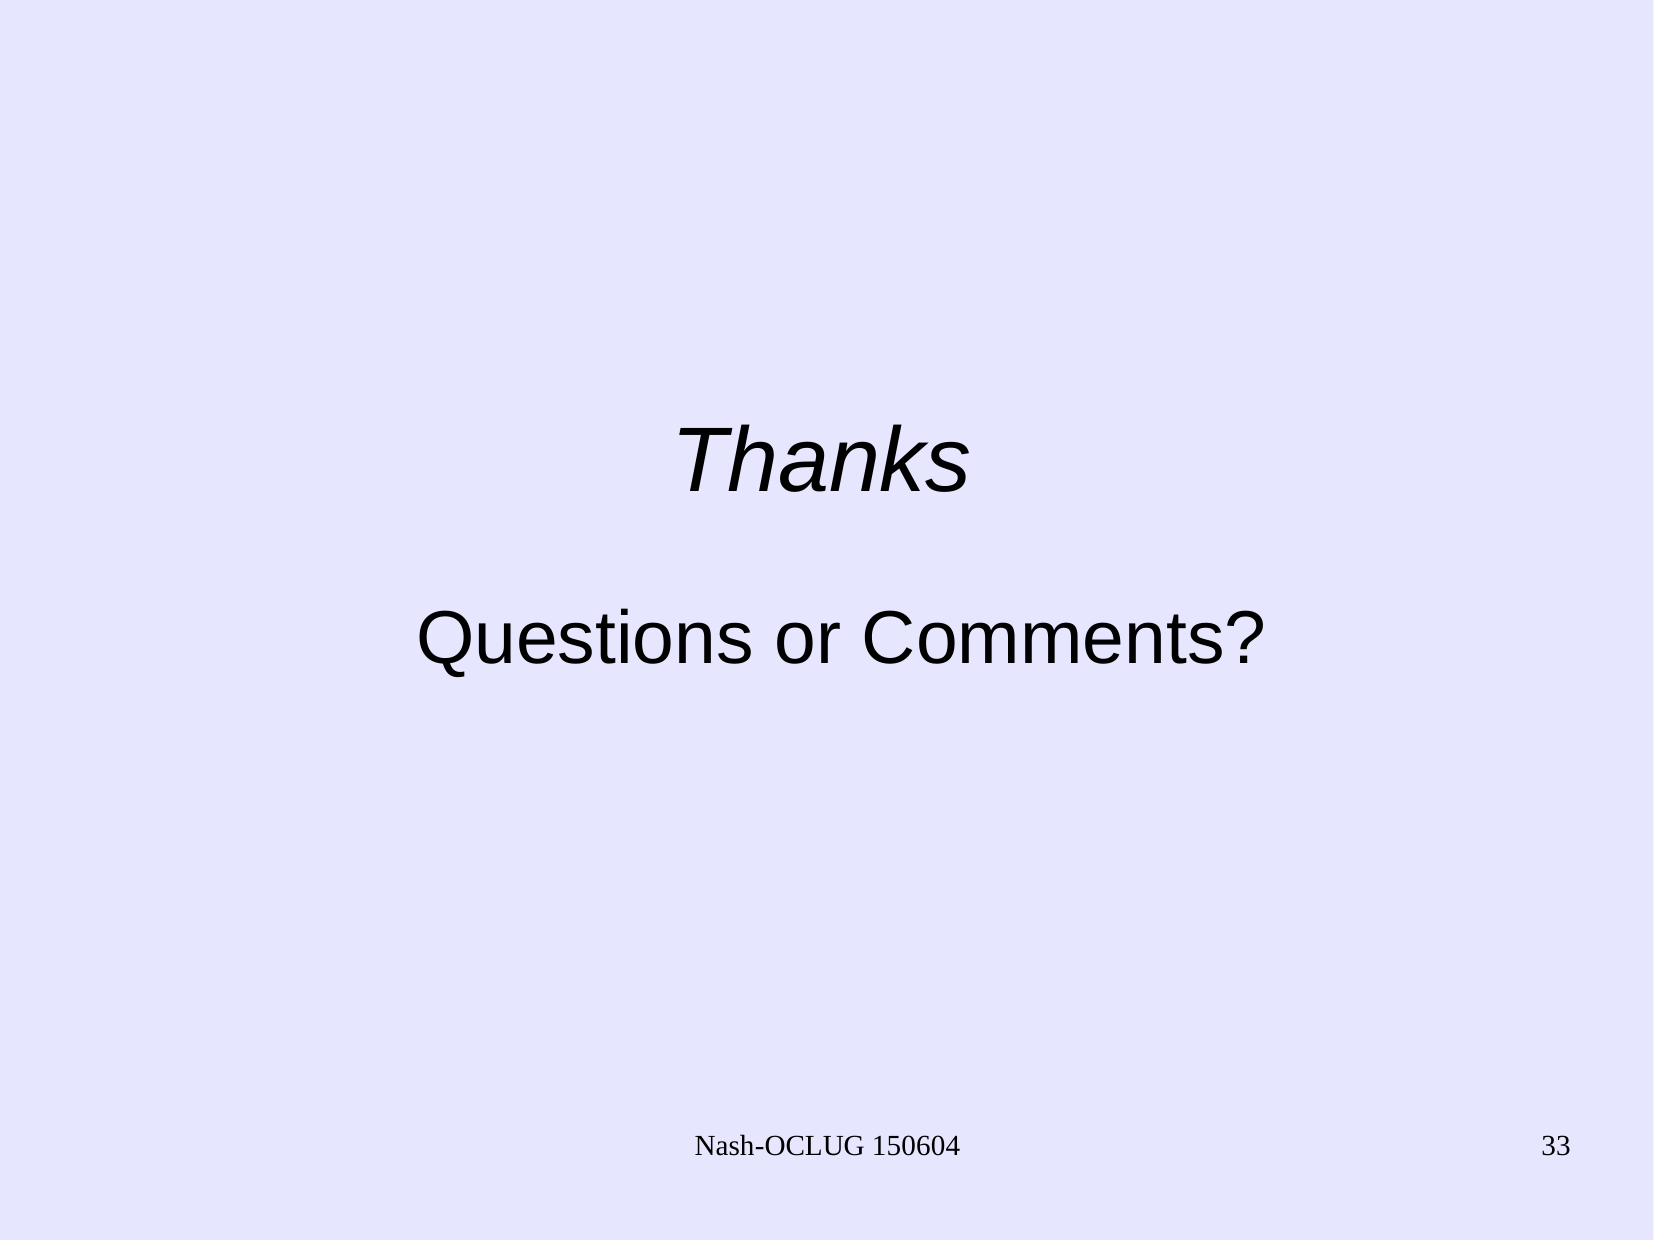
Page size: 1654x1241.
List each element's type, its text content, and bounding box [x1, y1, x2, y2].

text_box Thanks Questions or Comments? [401, 401, 1282, 688]
